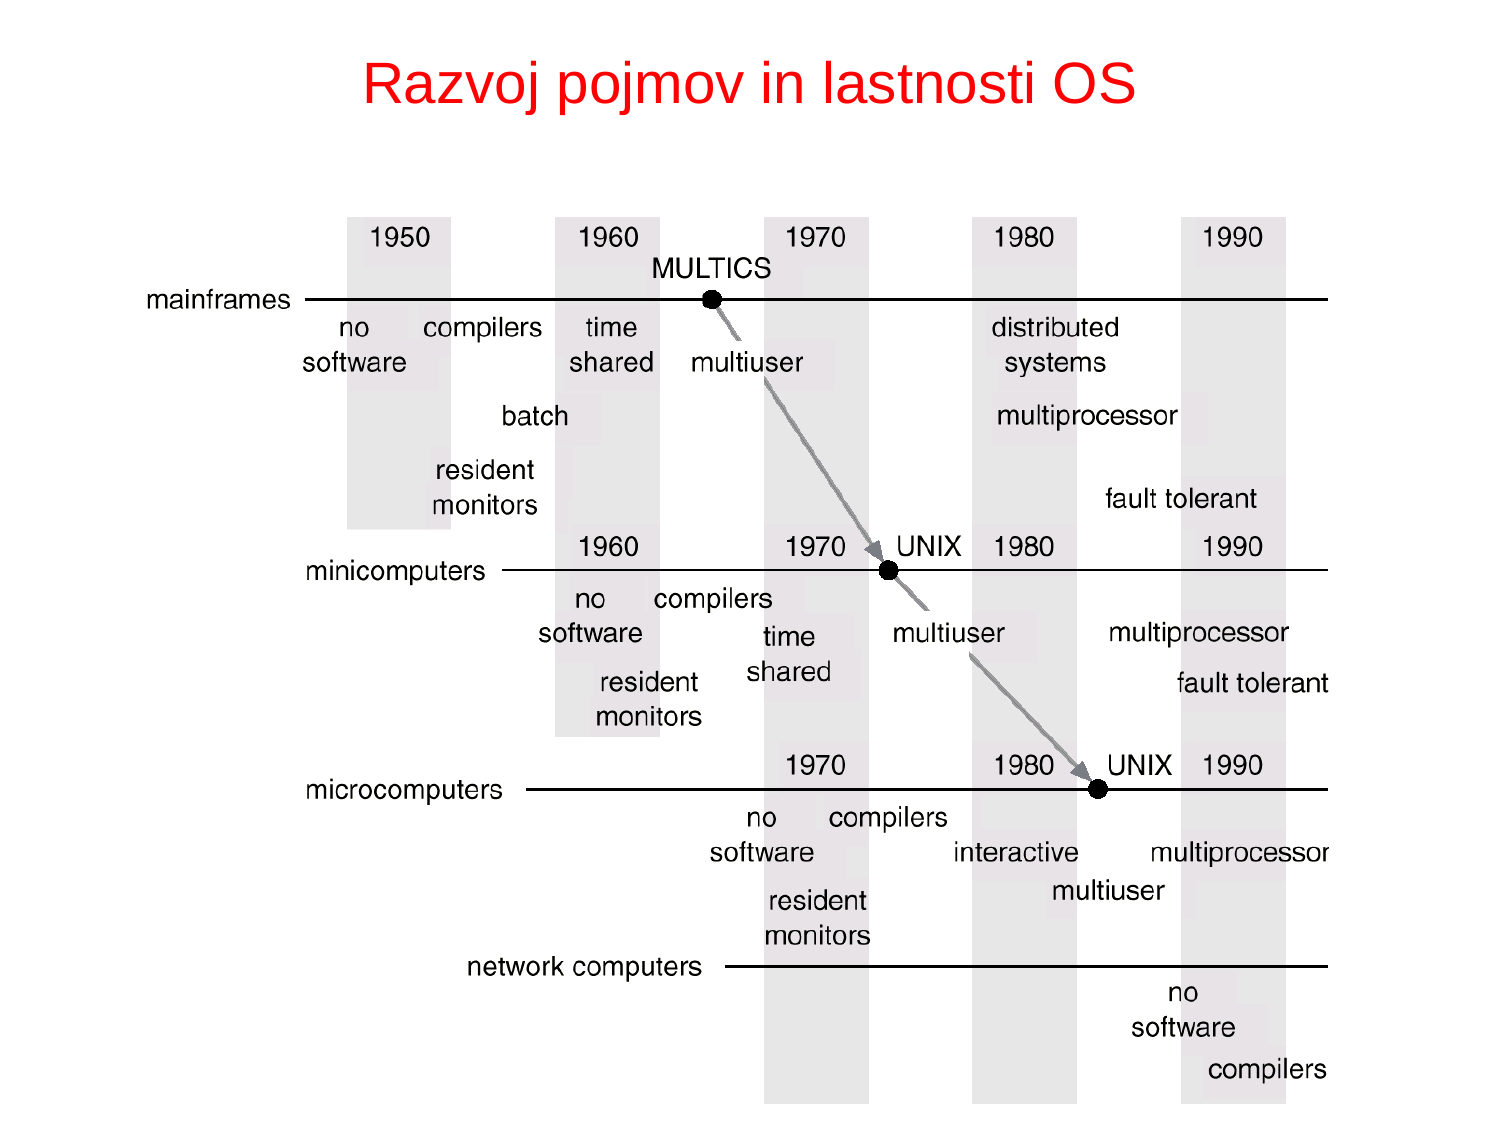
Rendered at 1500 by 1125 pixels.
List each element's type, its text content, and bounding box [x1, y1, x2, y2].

title Razvoj pojmov in lastnosti OS [0, 37, 1500, 123]
picture [147, 217, 1329, 1104]
